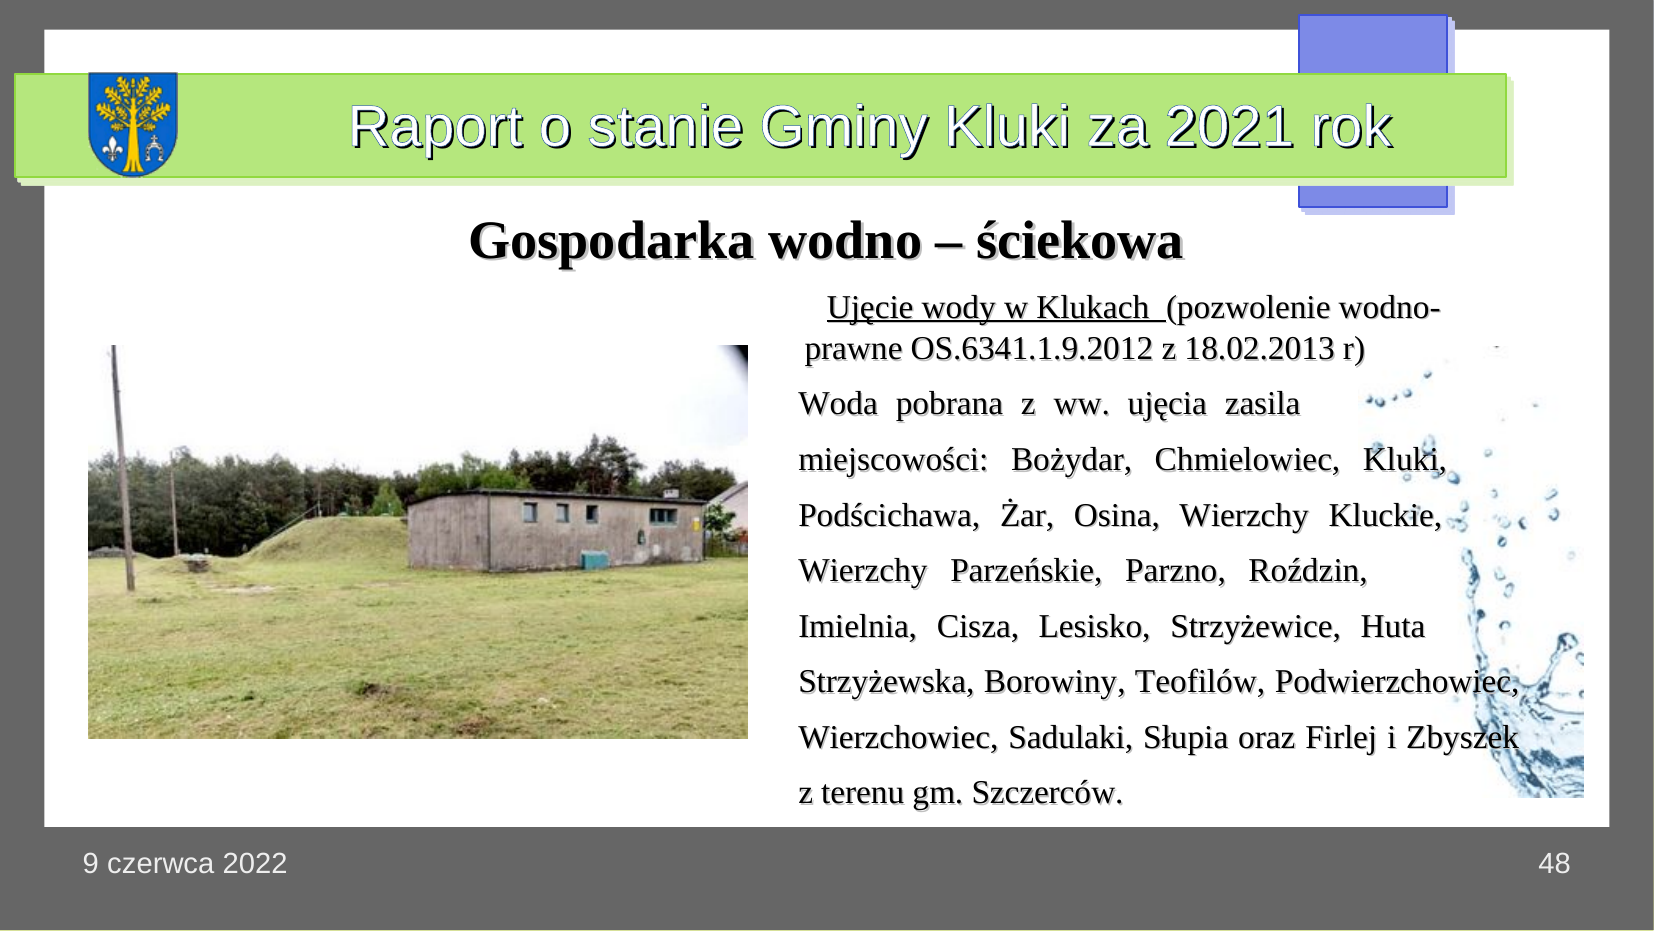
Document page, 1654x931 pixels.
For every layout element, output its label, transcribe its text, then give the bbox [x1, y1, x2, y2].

title Raport o stanie Gminy Kluki za 2021 rok [242, 73, 1654, 178]
text_box Gospodarka wodno – ściekowa Ujęcie wody w Klukach (pozwolenie wodno- prawne OS.6341.1.9.2012 z 18.02.2013 r) Woda pobrana z ww. ujęcia zasila miejscowości: Bożydar, Chmielowiec, Kluki, Podścichawa, Żar, Osina, Wierzchy Kluckie, Wierzchy Parzeńskie, Parzno, Roździn, Imielnia, Cisza, Lesisko, Strzyżewice, Huta Strzyżewska, Borowiny, Teofilów, Podwierzchowiec, Wierzchowiec, Sadulaki, Słupia oraz Firlej i Zbyszek z terenu gm. Szczerców. [118, 236, 1536, 768]
picture [1358, 346, 1584, 798]
picture [88, 72, 178, 178]
picture [88, 345, 748, 739]
